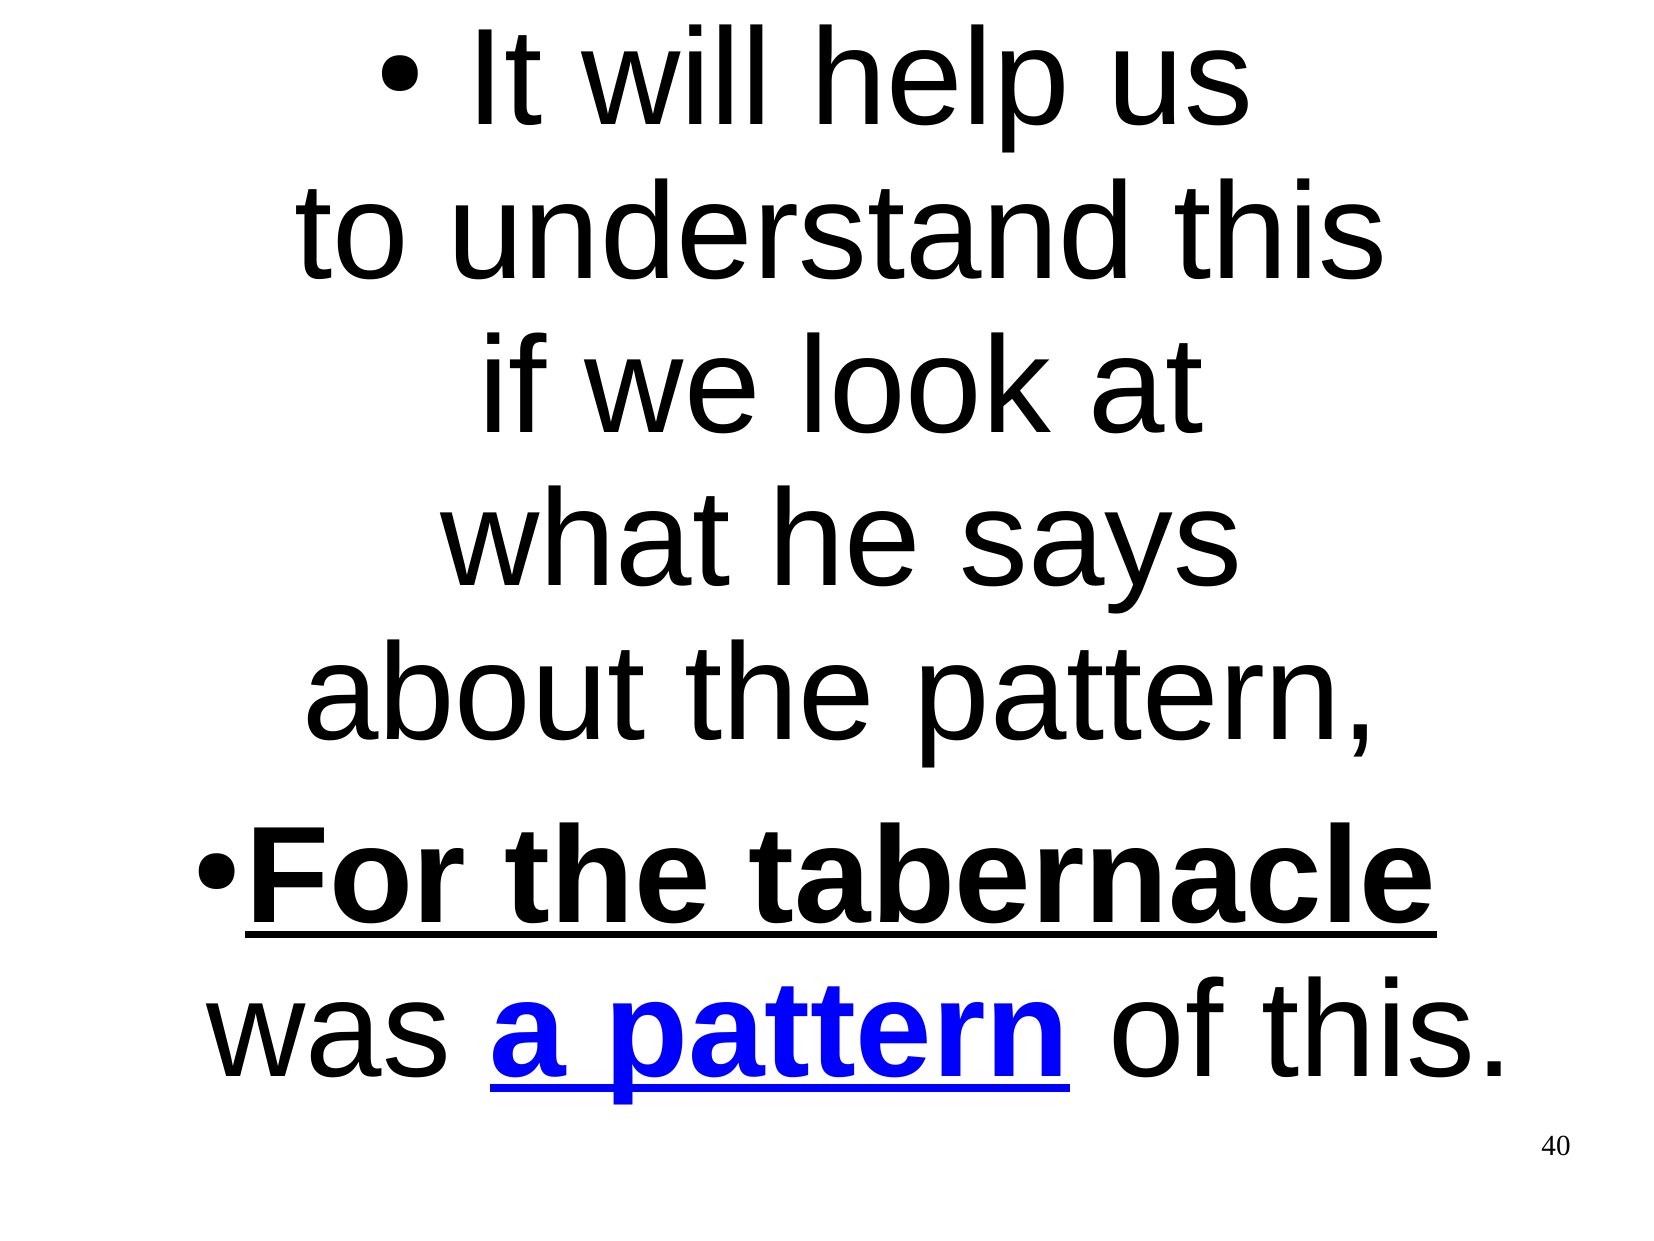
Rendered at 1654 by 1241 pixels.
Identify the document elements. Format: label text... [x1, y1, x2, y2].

list It will help us to understand this if we look at what he says about the pattern, For the tabernacle was a pattern of this. [0, 0, 1651, 1238]
